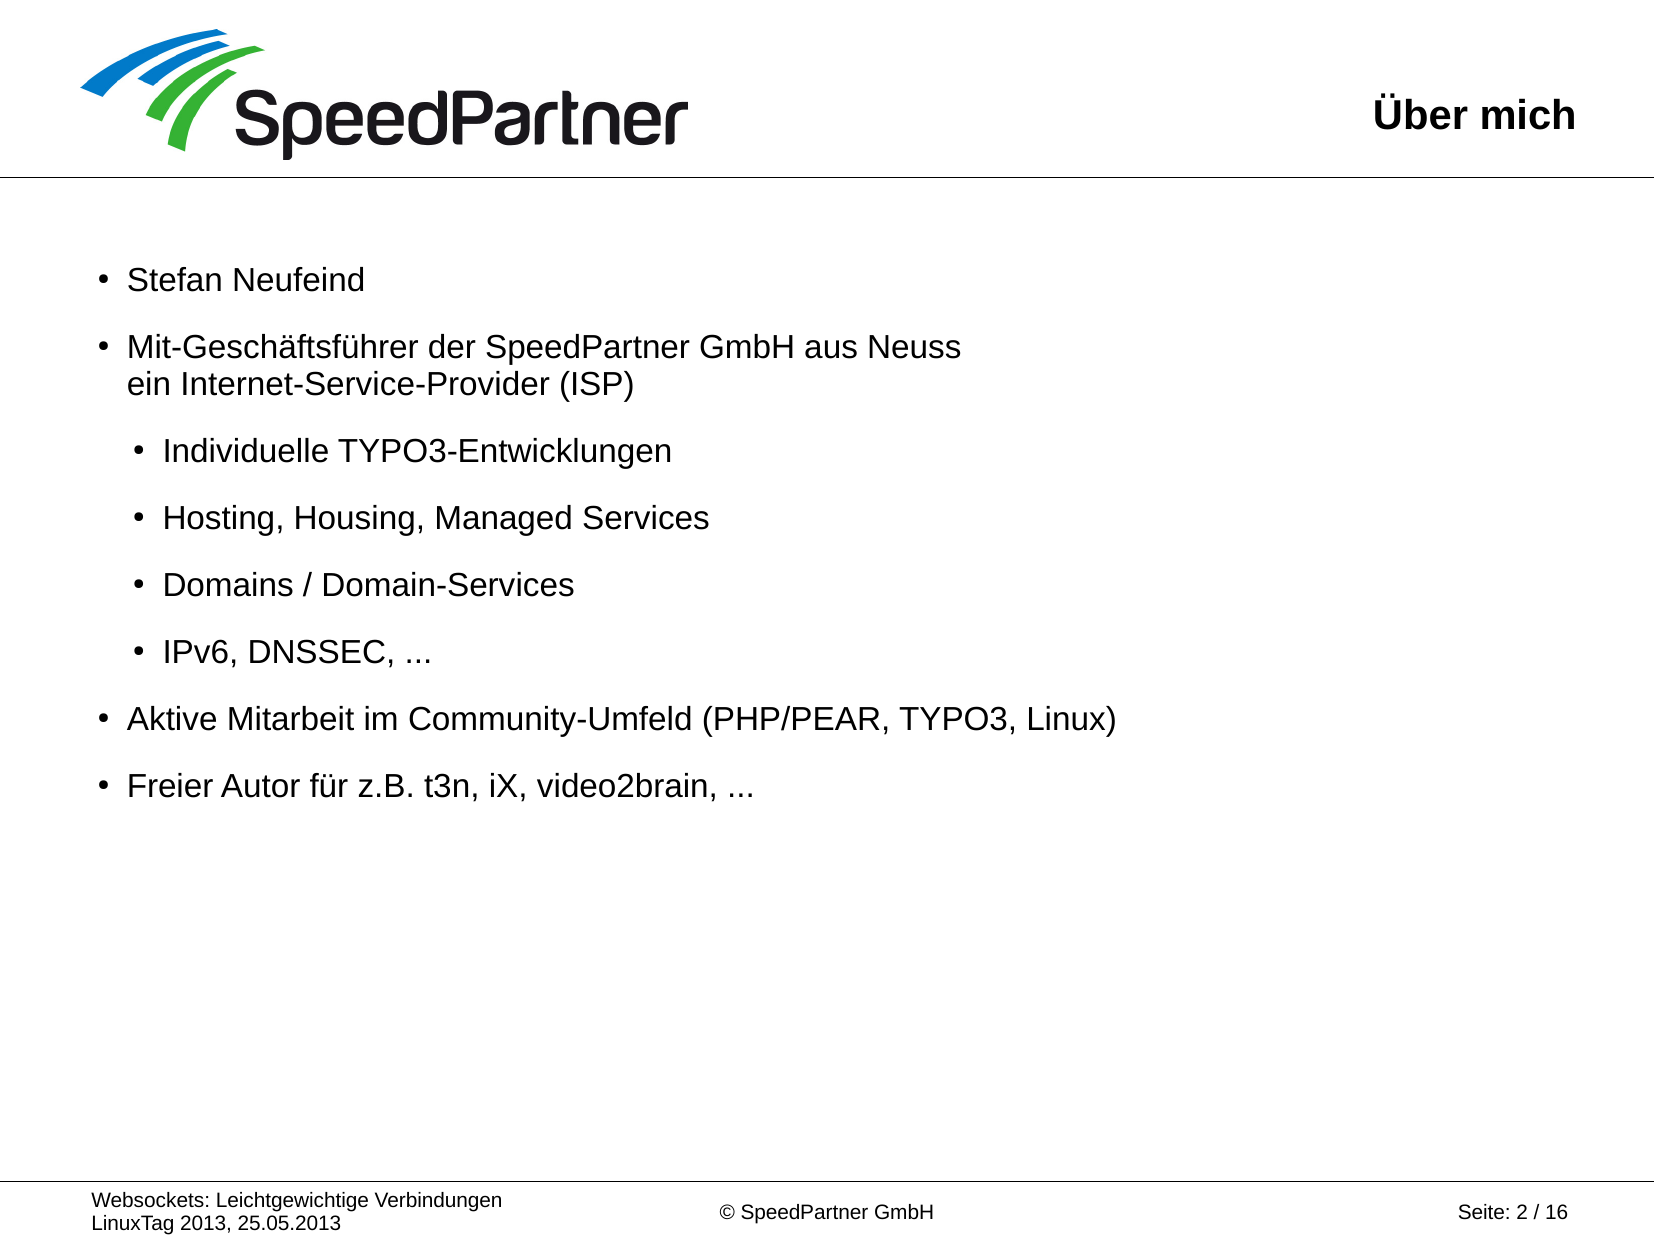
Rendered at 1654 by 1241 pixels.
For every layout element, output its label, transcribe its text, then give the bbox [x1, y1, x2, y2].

picture [80, 29, 688, 160]
title Über mich [590, 70, 1577, 160]
text_box Stefan Neufeind Mit-Geschäftsführer der SpeedPartner GmbH aus Neuss ein Internet-Service-Provider (ISP) Individuelle TYPO3-Entwicklungen Hosting, Housing, Managed Services Domains / Domain-Services IPv6, DNSSEC, ... Aktive Mitarbeit im Community-Umfeld (PHP/PEAR, TYPO3, Linux) Freier Autor für z.B. t3n, iX, video2brain, ... [82, 253, 1565, 1177]
